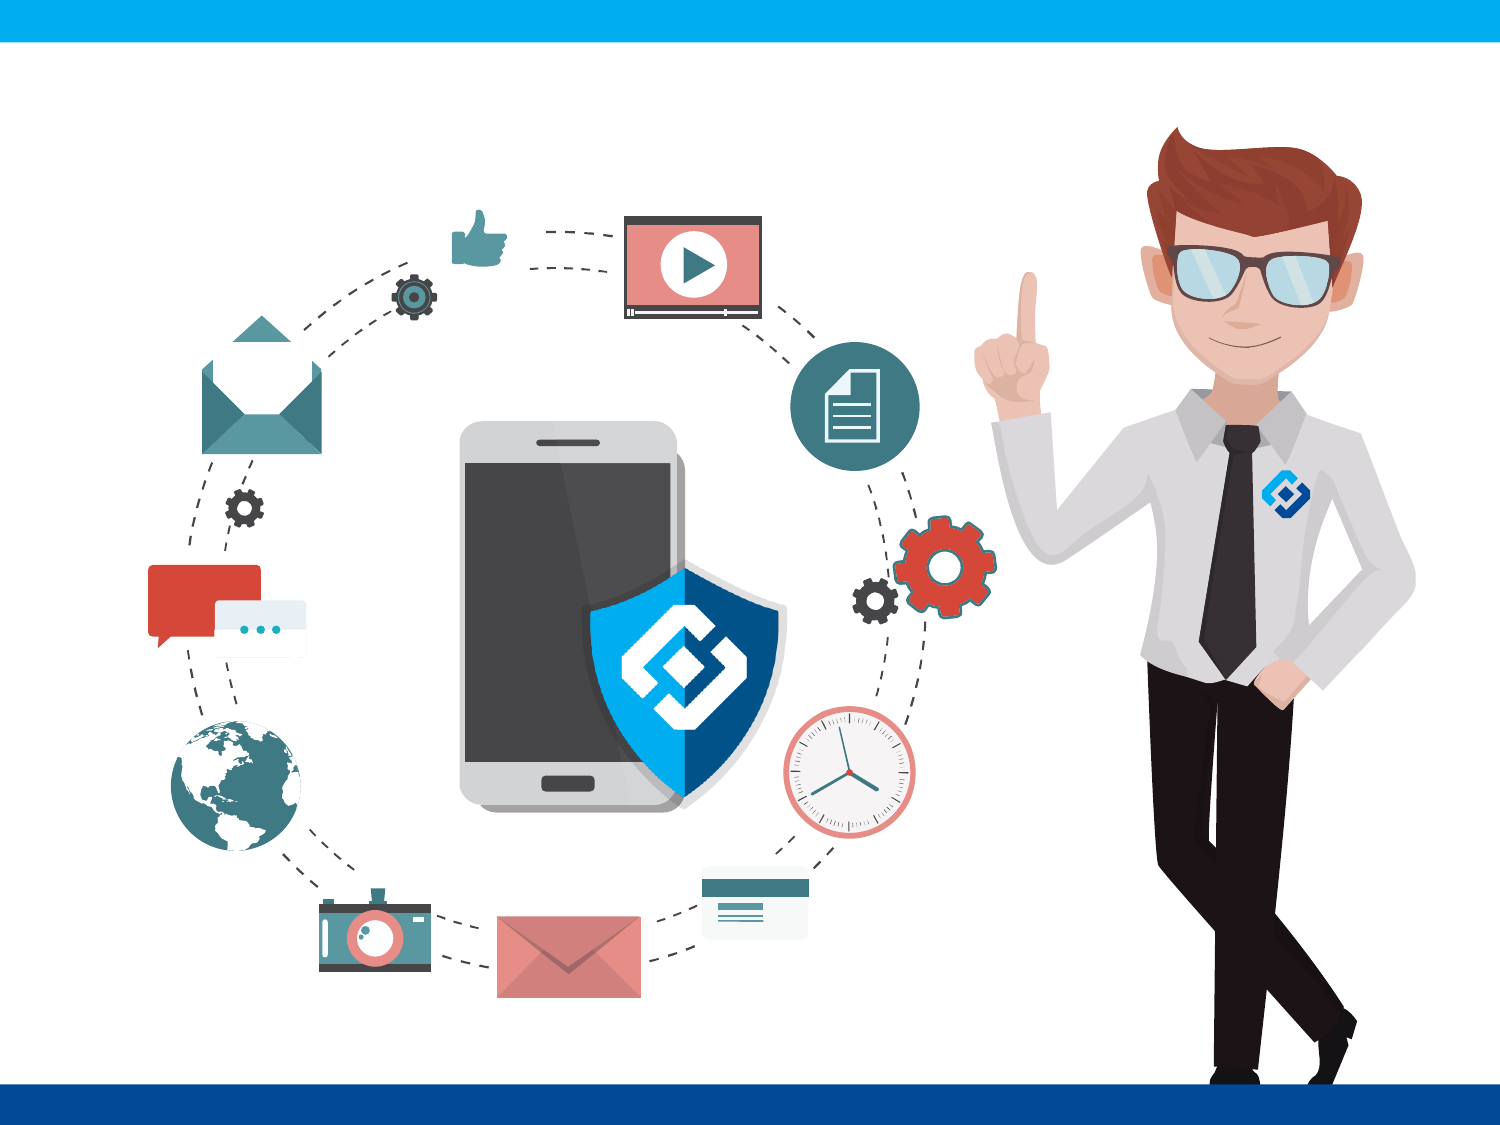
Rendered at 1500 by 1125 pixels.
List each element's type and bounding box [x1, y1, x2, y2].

text_box [0, 0, 1500, 43]
picture [147, 126, 1416, 1084]
text_box [0, 1084, 1500, 1125]
